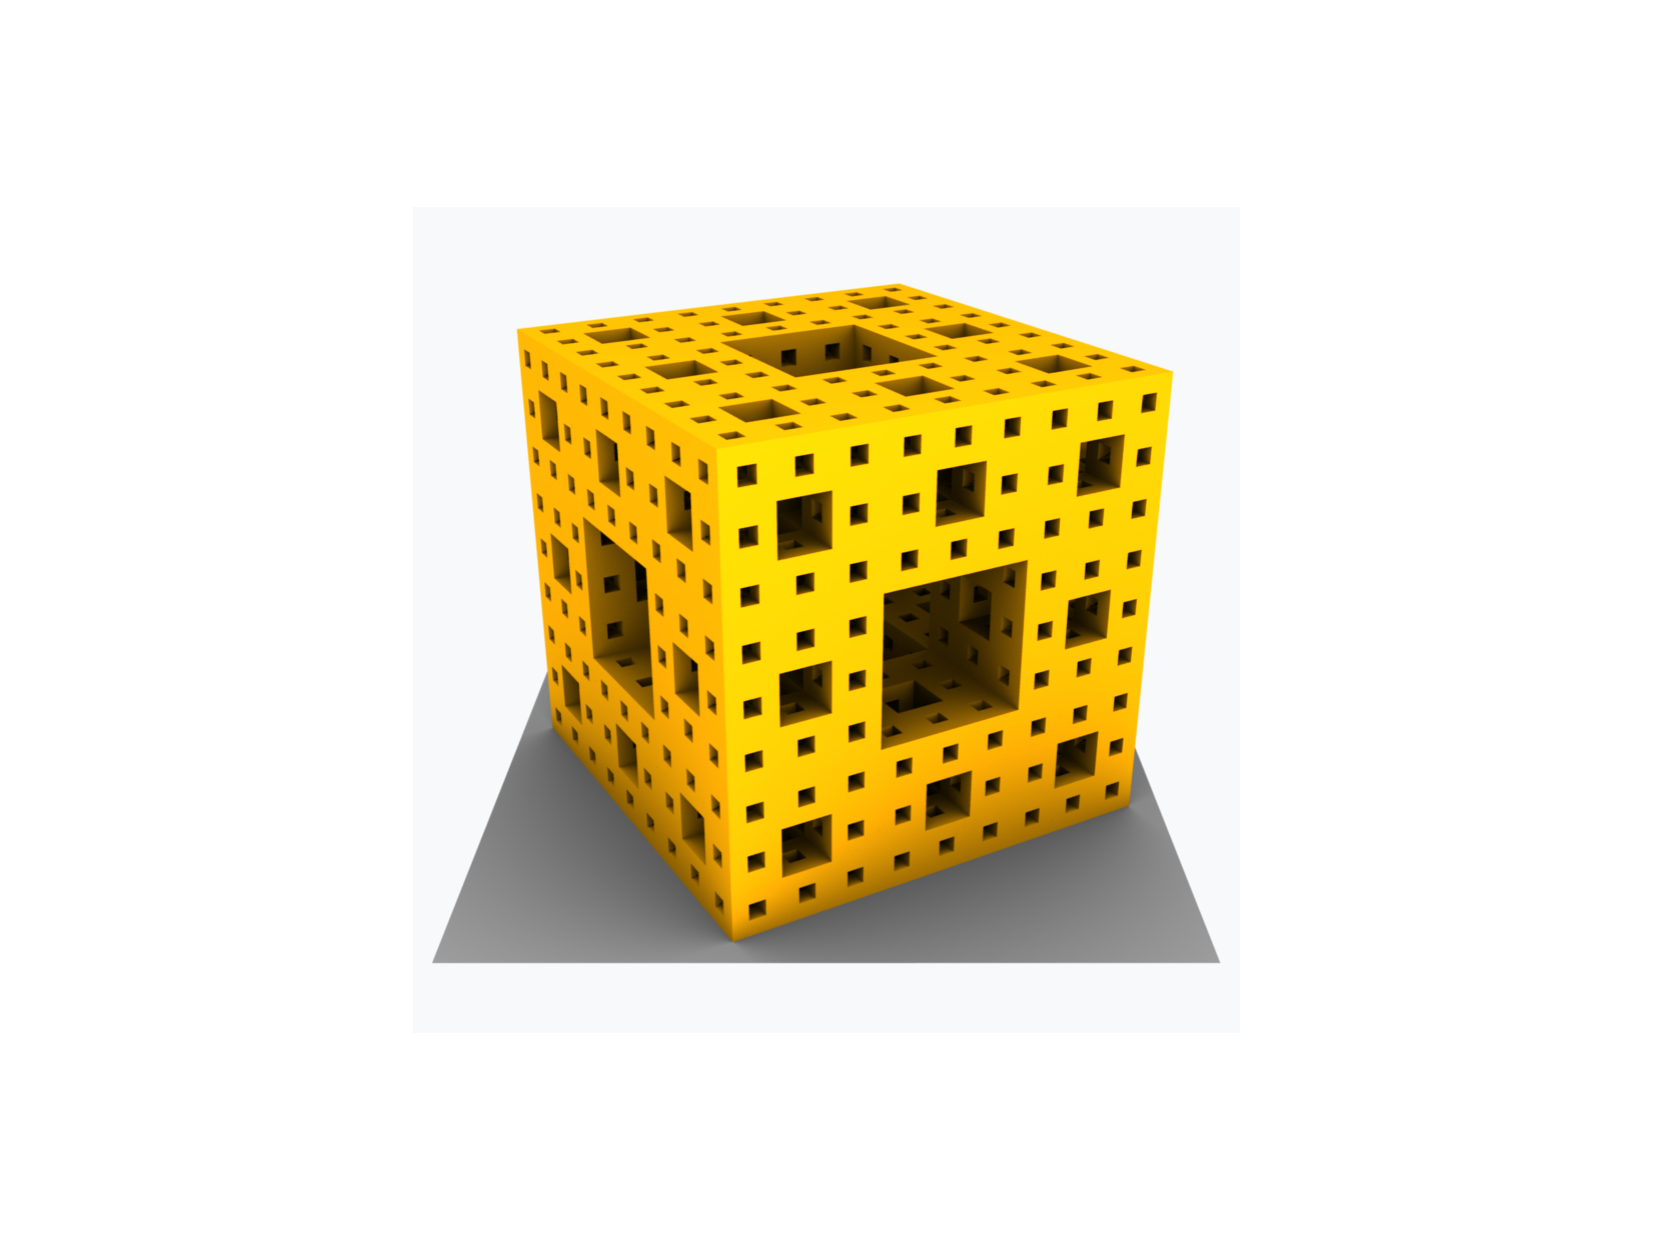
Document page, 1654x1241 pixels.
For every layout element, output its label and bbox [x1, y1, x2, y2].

picture [413, 207, 1240, 1034]
